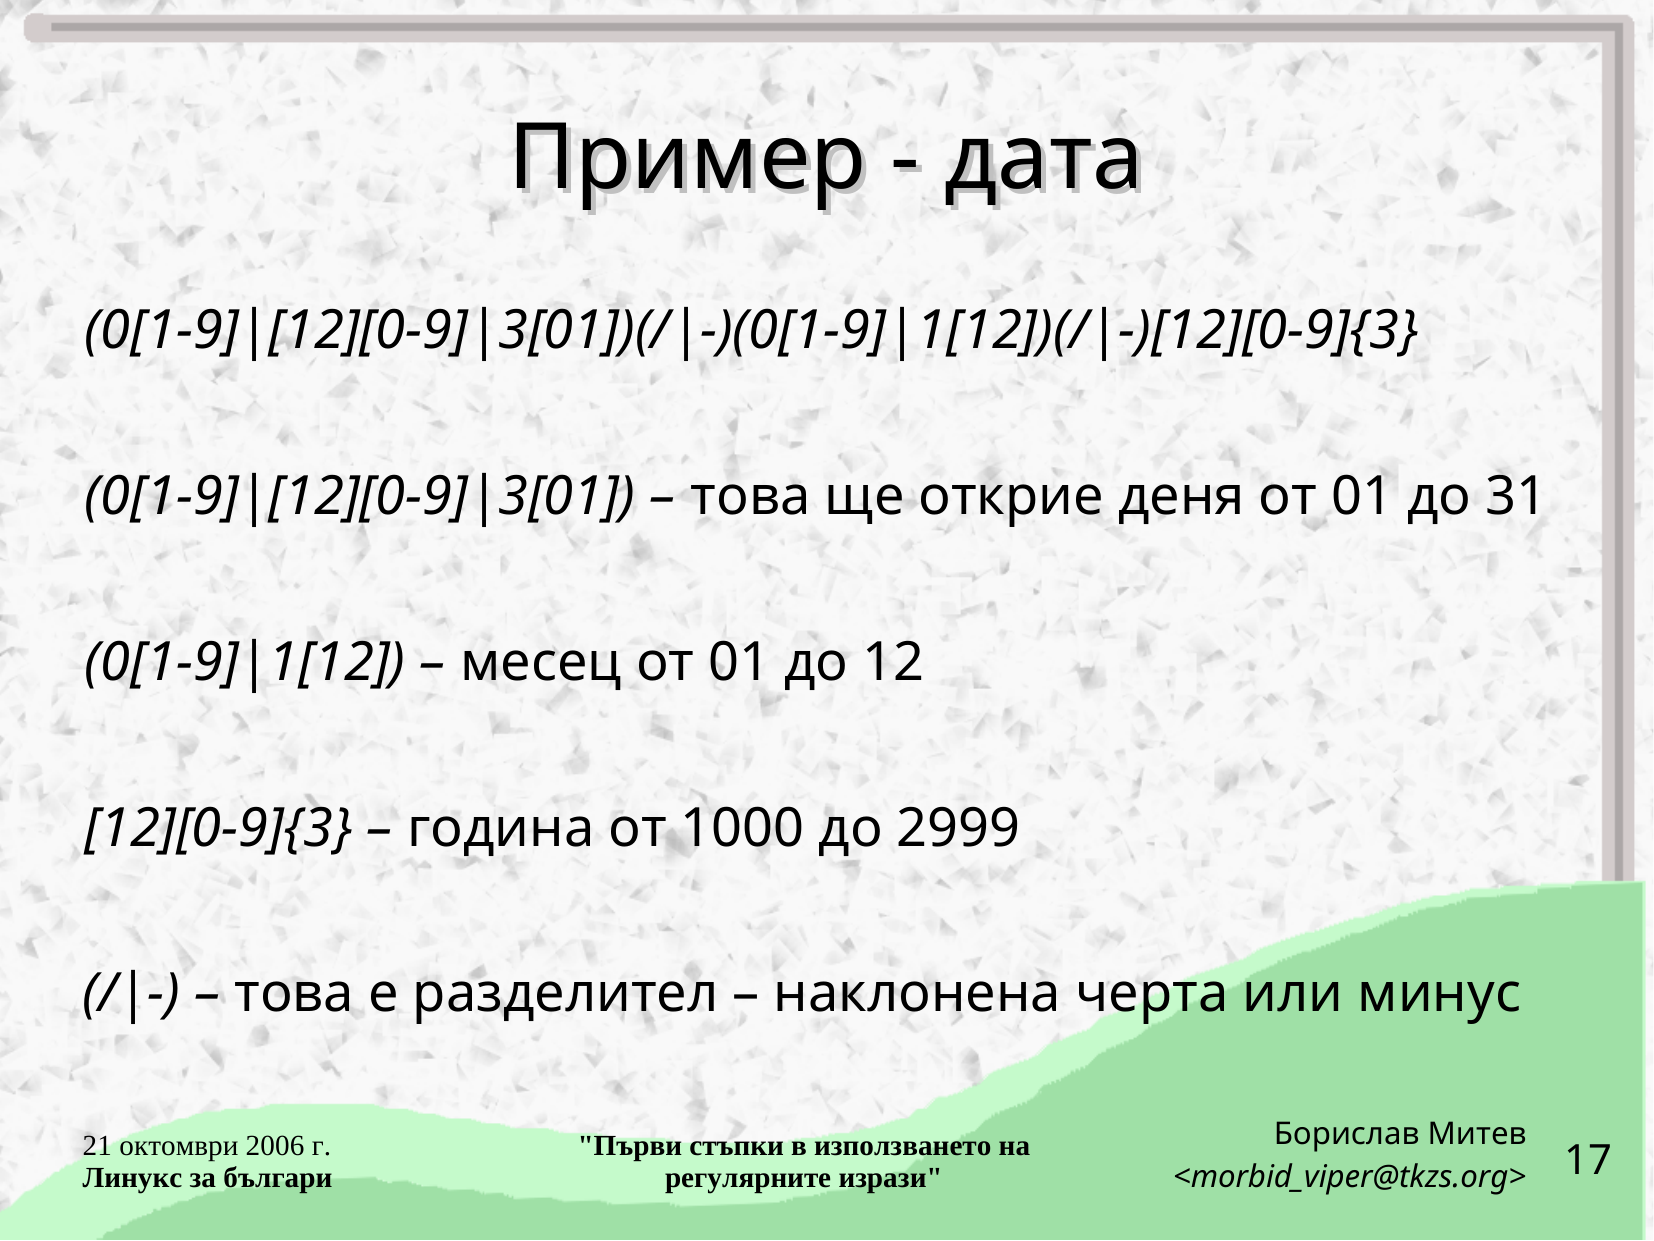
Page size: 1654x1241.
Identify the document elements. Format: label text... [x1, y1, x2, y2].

picture [0, 0, 1654, 1240]
list (0[1-9]|[12][0-9]|3[01])(/|-)(0[1-9]|1[12])(/|-)[12][0-9]{3} (0[1-9]|[12][0-9]|3[01]) – това ще открие деня от 01 до 31 (0[1-9]|1[12]) – месец от 01 до 12 [12][0-9]{3} – година от 1000 до 2999 (/|-) – това е разделител – наклонена черта или минус [82, 290, 1613, 1109]
title Пример - дата [82, 49, 1571, 257]
